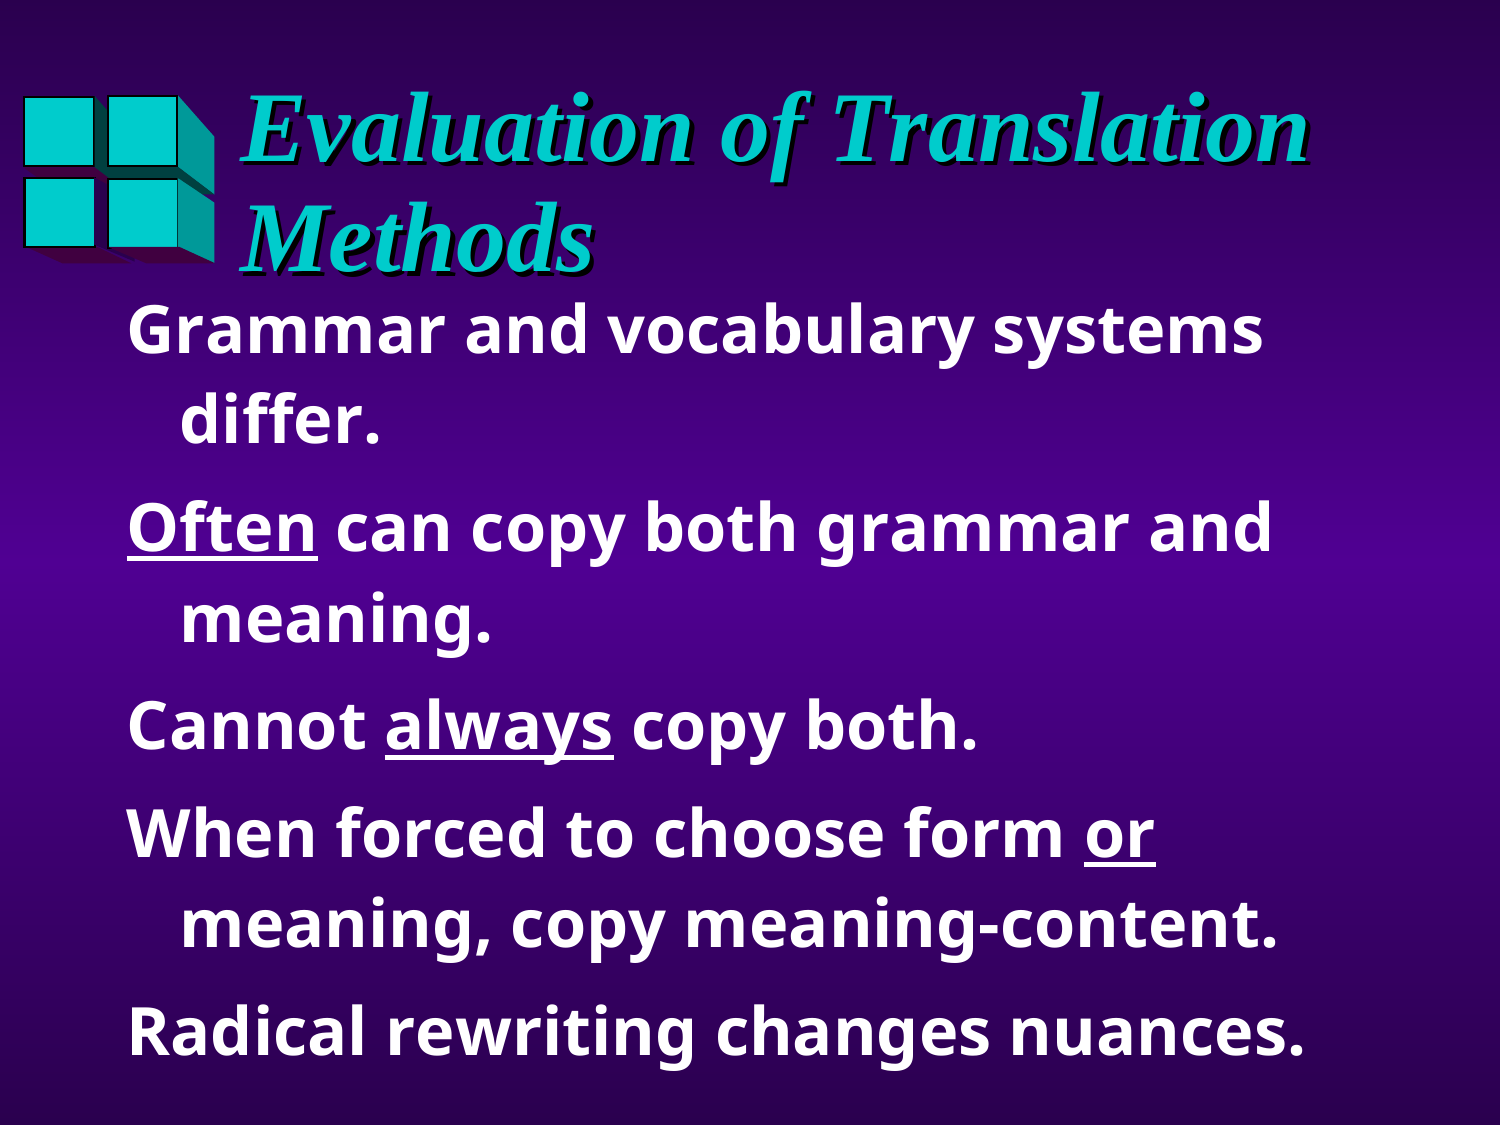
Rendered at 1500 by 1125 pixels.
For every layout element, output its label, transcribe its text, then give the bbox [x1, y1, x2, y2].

title Evaluation of Translation Methods [224, 64, 1388, 274]
list Grammar and vocabulary systems differ. Often can copy both grammar and meaning. Cannot always copy both. When forced to choose form or meaning, copy meaning-content. Radical rewriting changes nuances. [112, 274, 1450, 1113]
